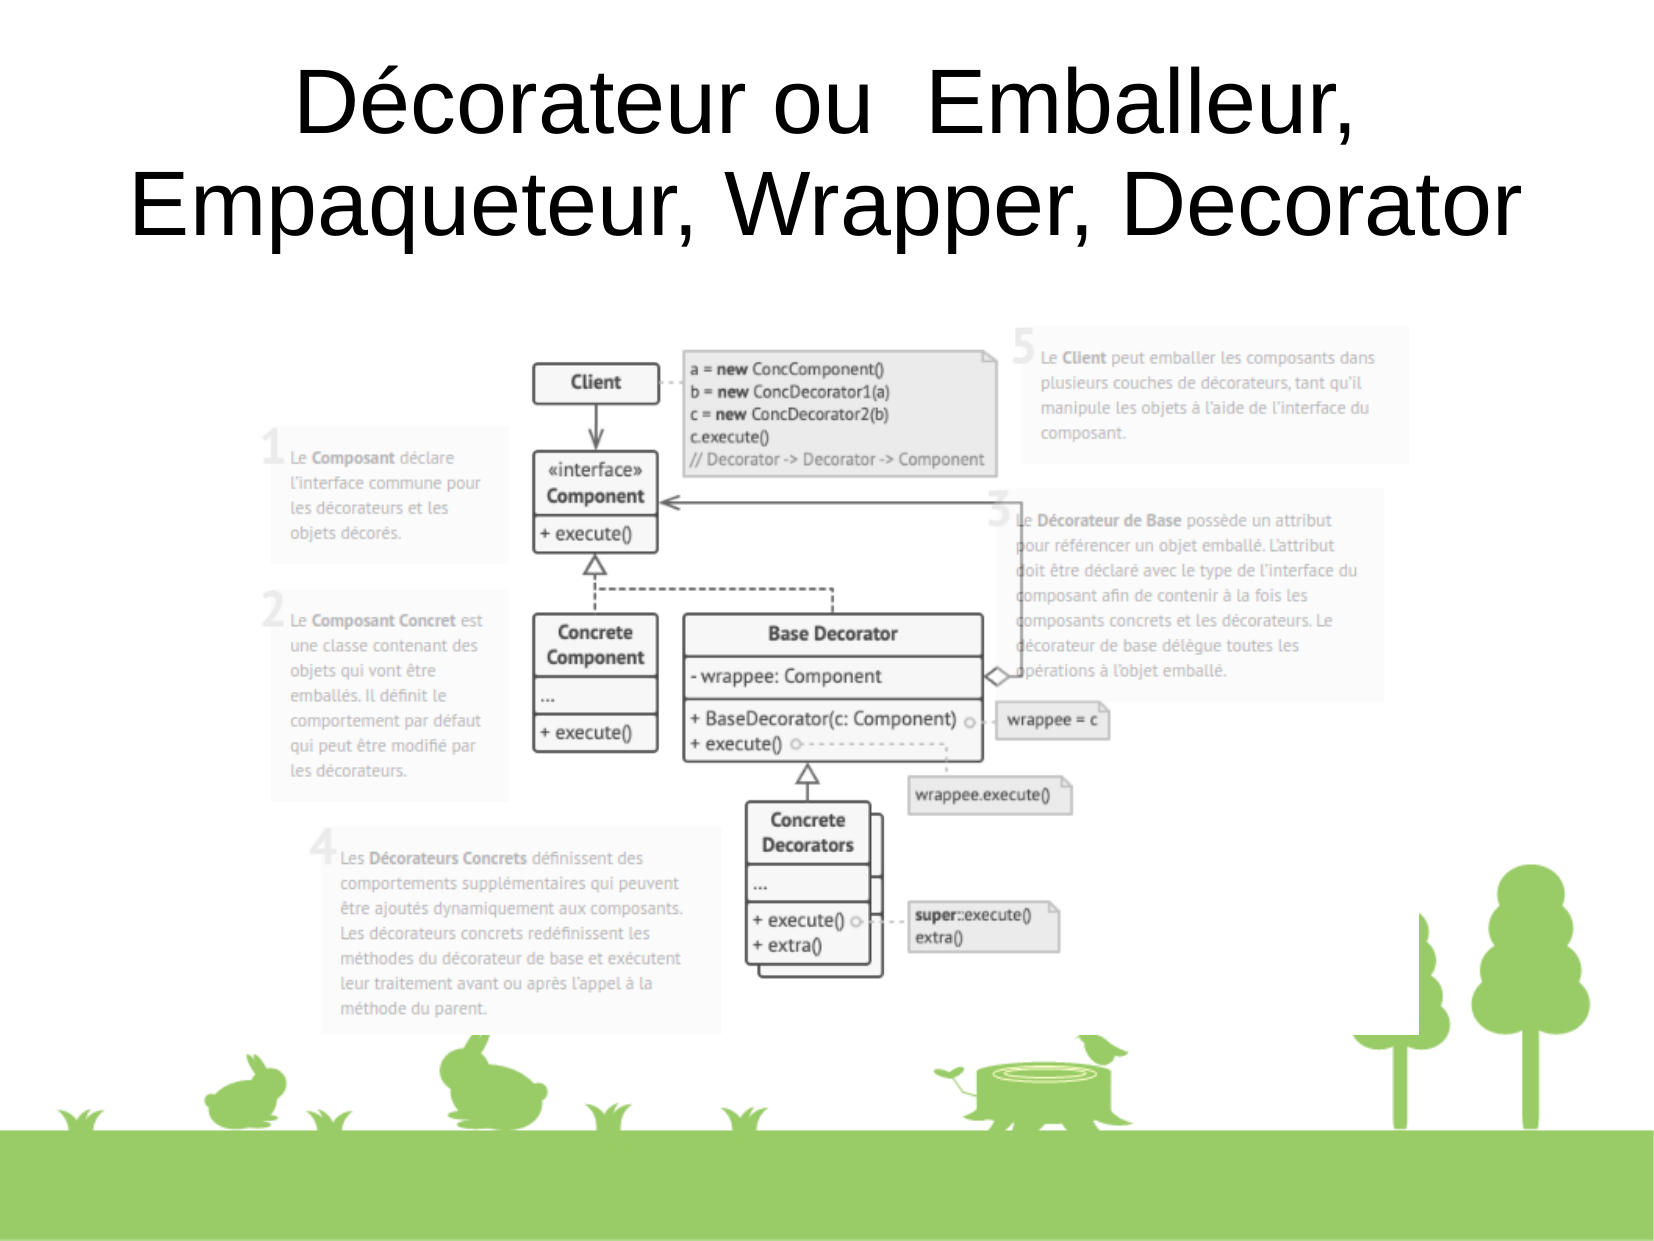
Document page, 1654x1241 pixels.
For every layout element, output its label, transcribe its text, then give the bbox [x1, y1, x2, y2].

title Décorateur ou Emballeur, Empaqueteur, Wrapper, Decorator [82, 49, 1571, 257]
picture [0, 0, 1654, 1241]
